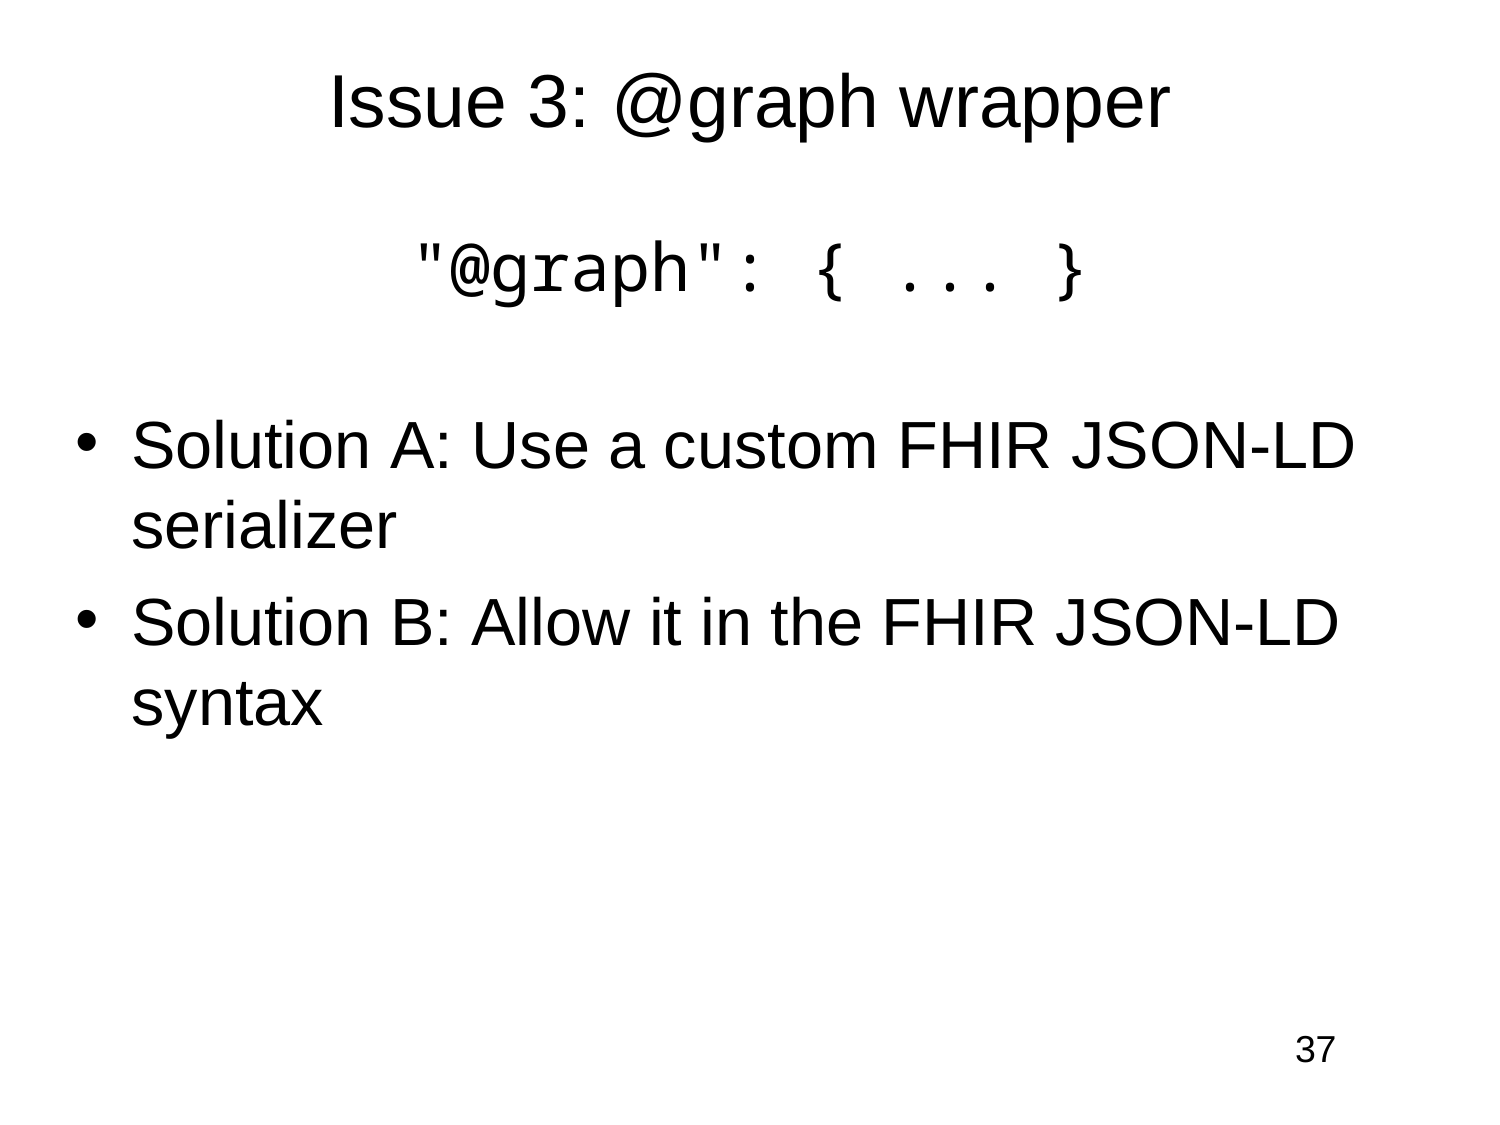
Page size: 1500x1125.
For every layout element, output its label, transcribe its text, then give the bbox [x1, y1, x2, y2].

list "@graph": { ... } Solution A: Use a custom FHIR JSON-LD serializer Solution B: Allow it in the FHIR JSON-LD syntax [75, 224, 1426, 878]
title Issue 3: @graph wrapper [75, 3, 1425, 192]
